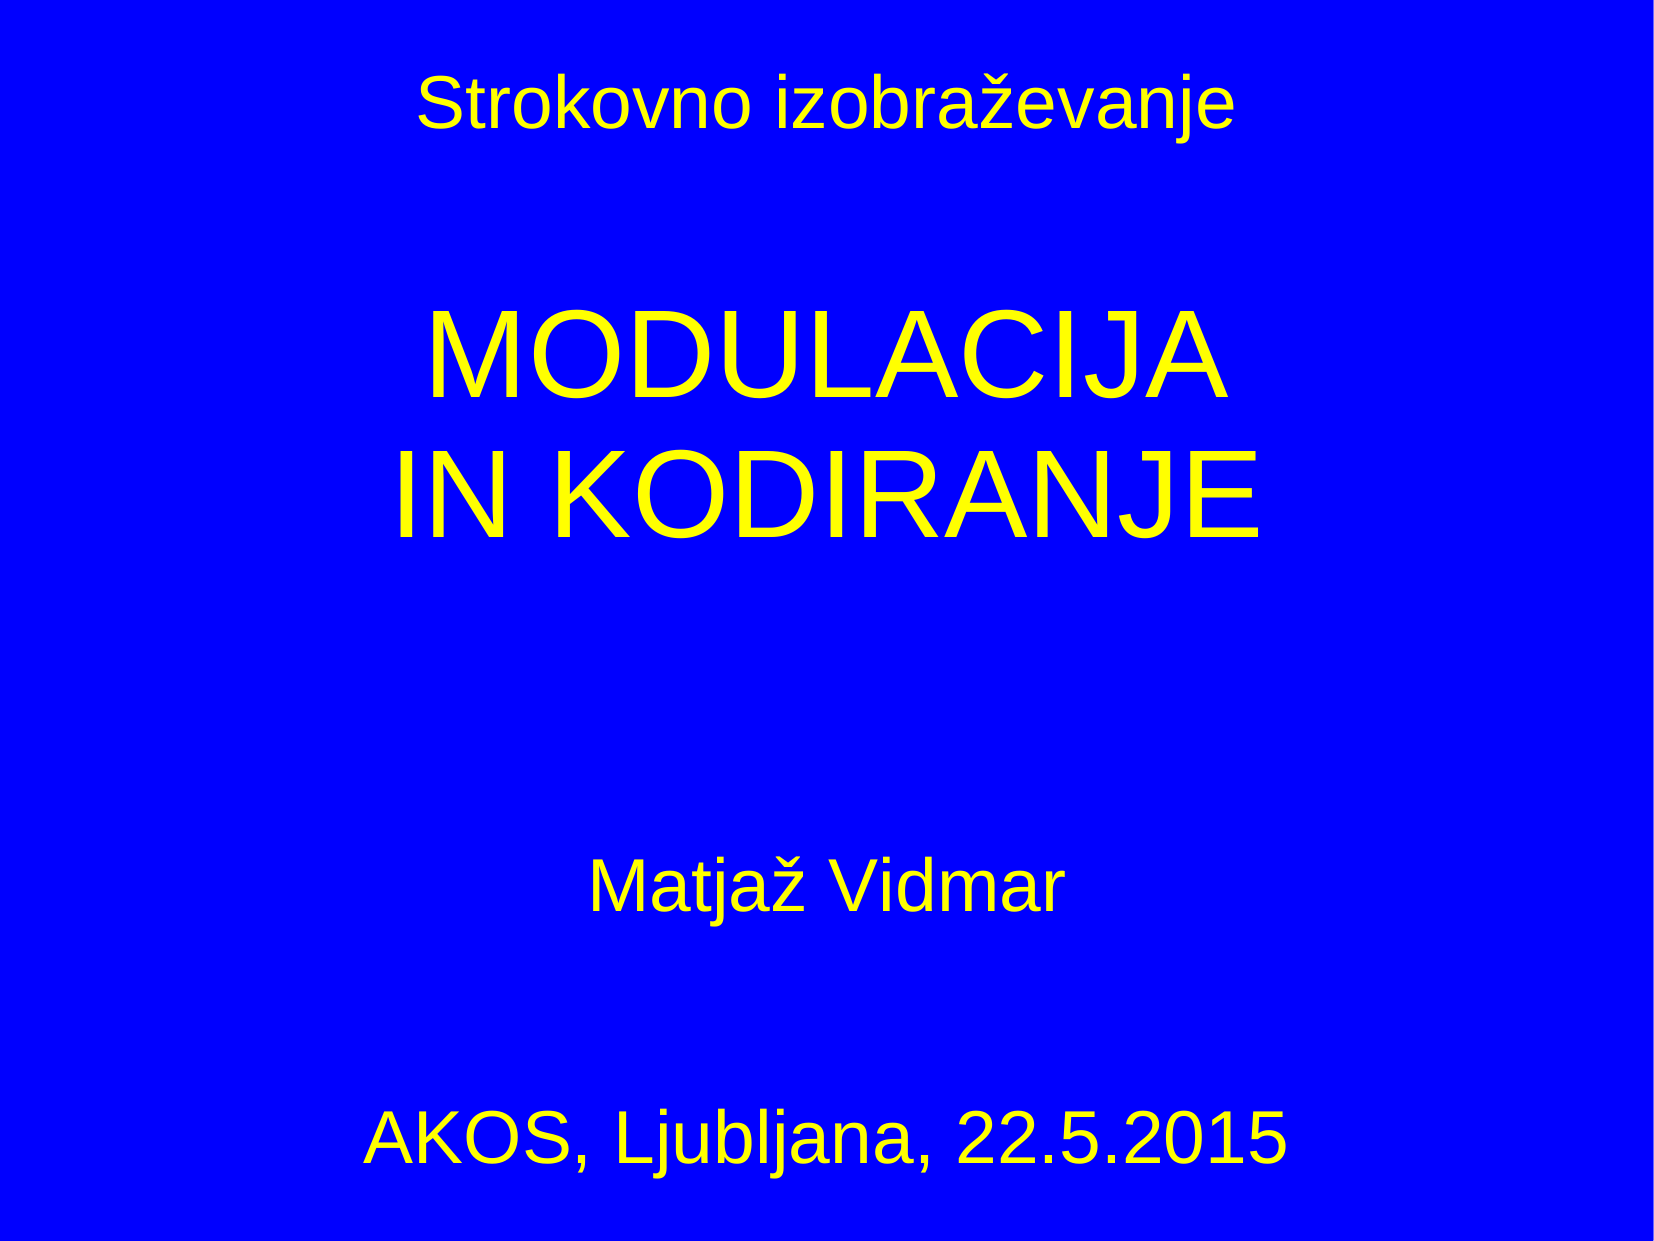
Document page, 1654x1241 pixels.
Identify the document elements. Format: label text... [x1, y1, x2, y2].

text_box Strokovno izobraževanje MODULACIJA IN KODIRANJE Matjaž Vidmar AKOS, Ljubljana, 22.5.2015 [0, 0, 1654, 1241]
